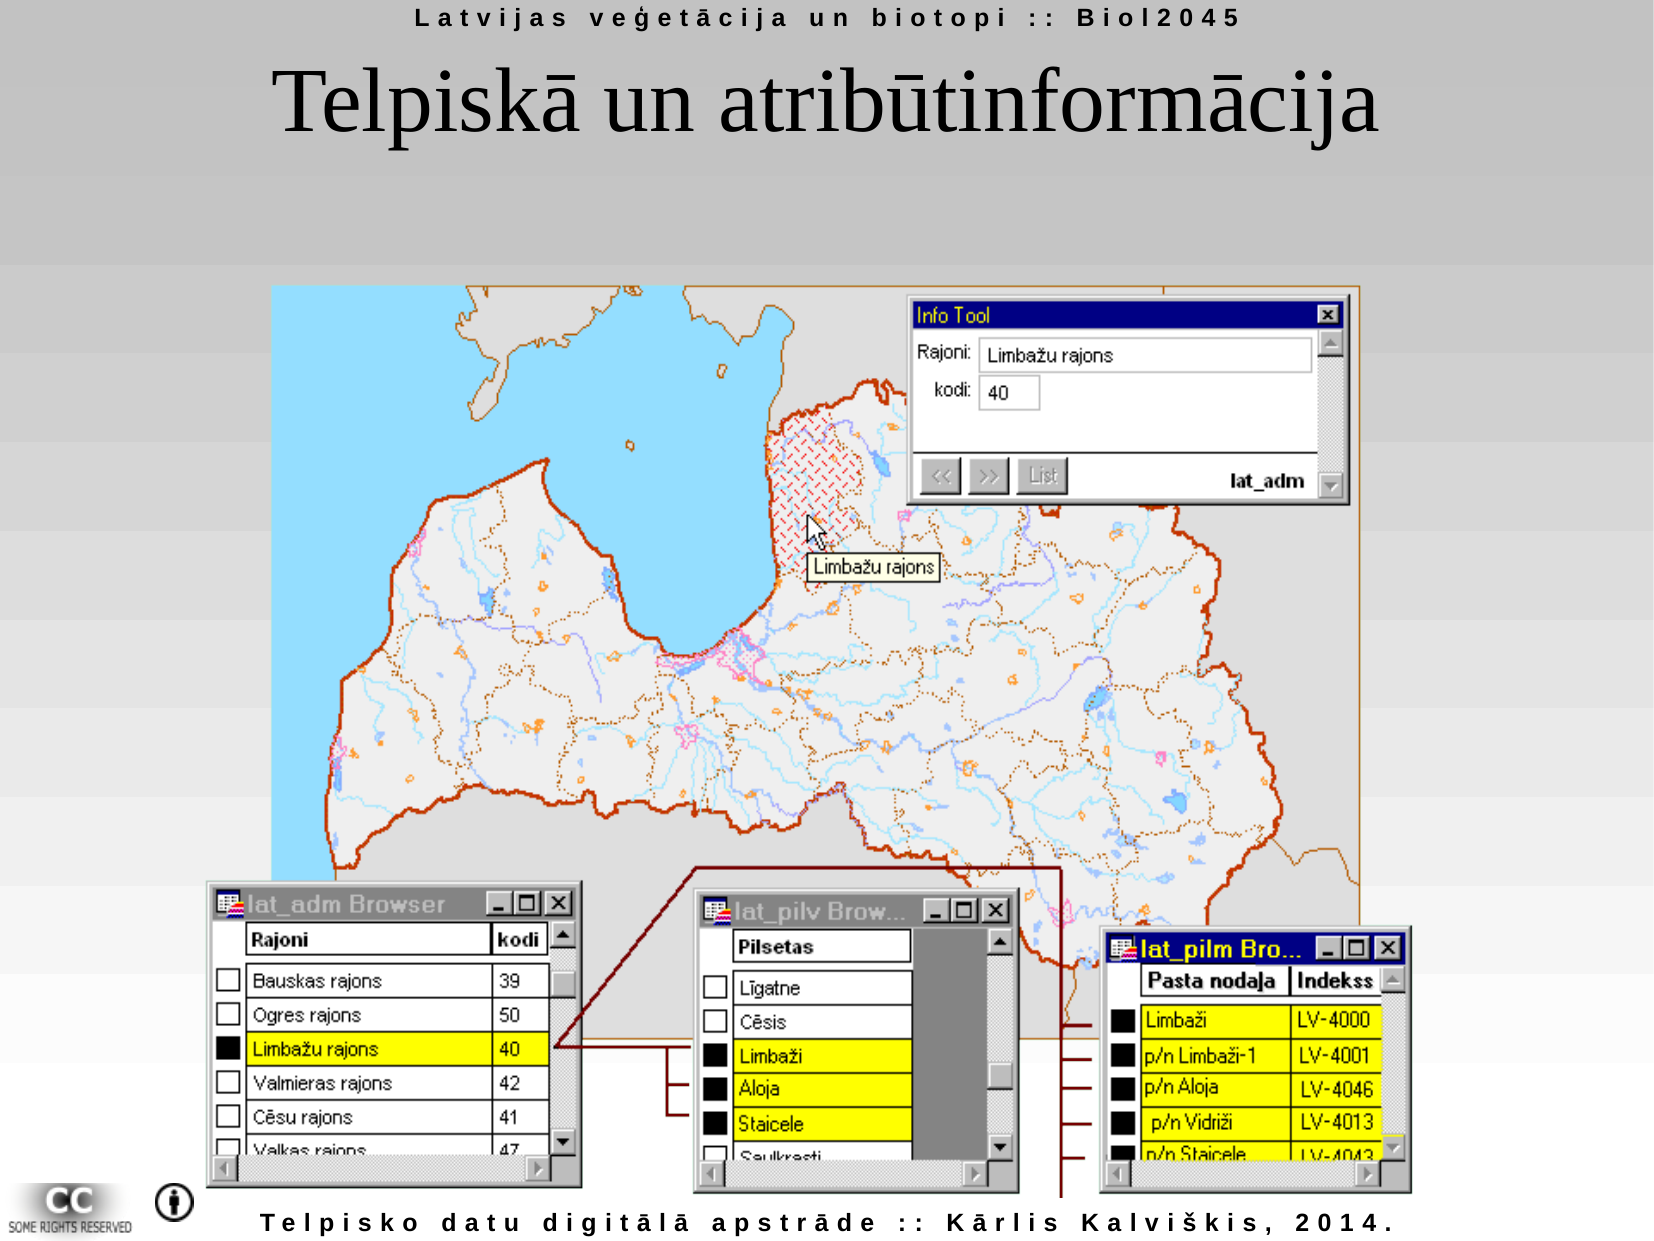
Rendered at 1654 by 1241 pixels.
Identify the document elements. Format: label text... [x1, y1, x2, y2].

title Telpiskā un atribūtinformācija [29, 49, 1625, 296]
picture [0, 0, 1654, 1241]
